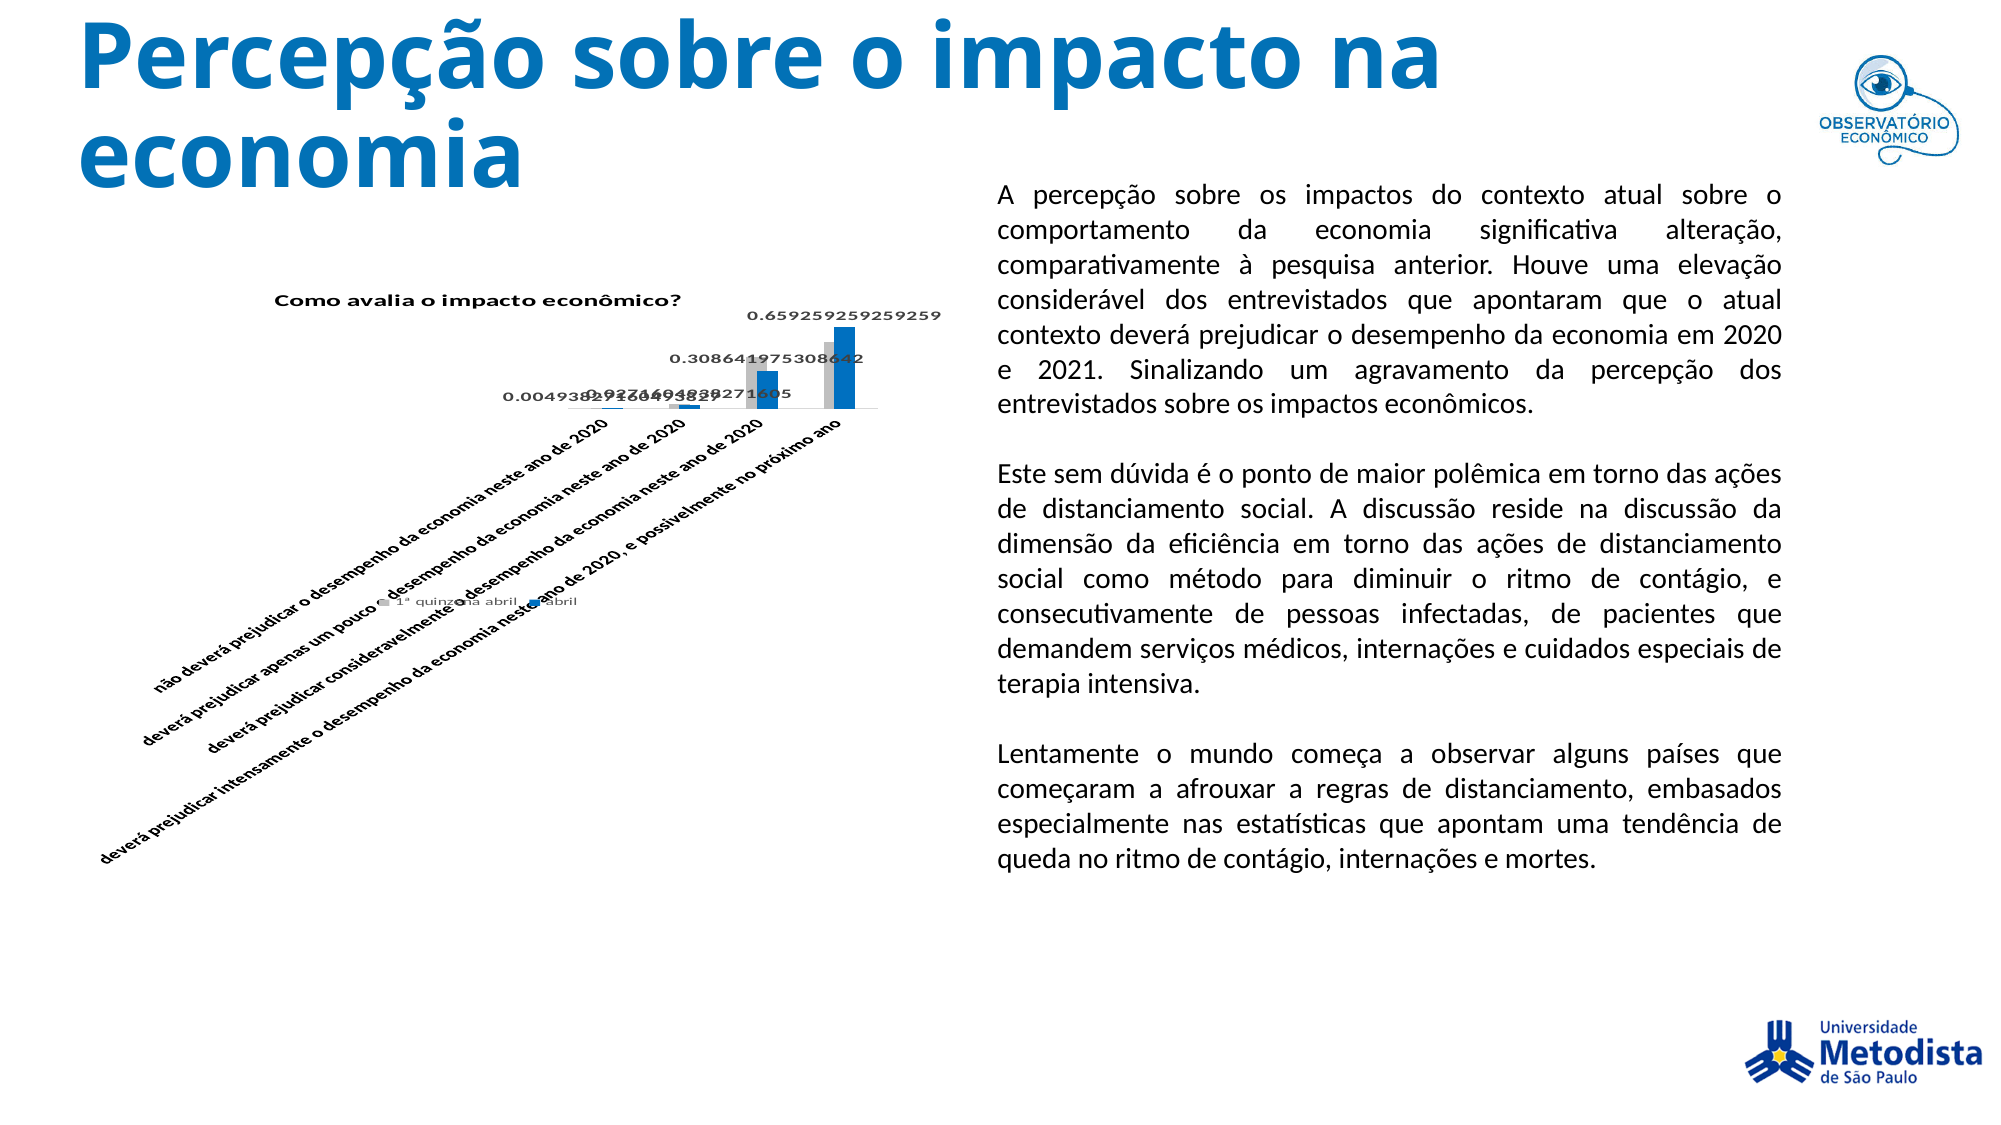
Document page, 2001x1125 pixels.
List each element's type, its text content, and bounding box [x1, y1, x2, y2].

picture [1809, 49, 1968, 168]
chart [62, 277, 943, 868]
picture [1738, 993, 1987, 1118]
text_box A percepção sobre os impactos do contexto atual sobre o comportamento da economia significativa alteração, comparativamente à pesquisa anterior. Houve uma elevação considerável dos entrevistados que apontaram que o atual contexto deverá prejudicar o desempenho da economia em 2020 e 2021. Sinalizando um agravamento da percepção dos entrevistados sobre os impactos econômicos. Este sem dúvida é o ponto de maior polêmica em torno das ações de distanciamento social. A discussão reside na discussão da dimensão da eficiência em torno das ações de distanciamento social como método para diminuir o ritmo de contágio, e consecutivamente de pessoas infectadas, de pacientes que demandem serviços médicos, internações e cuidados especiais de terapia intensiva. Lentamente o mundo começa a observar alguns países que começaram a afrouxar a regras de distanciamento, embasados especialmente nas estatísticas que apontam uma tendência de queda no ritmo de contágio, internações e mortes. [982, 167, 1799, 1031]
title Percepção sobre o impacto na economia [62, 0, 1788, 218]
